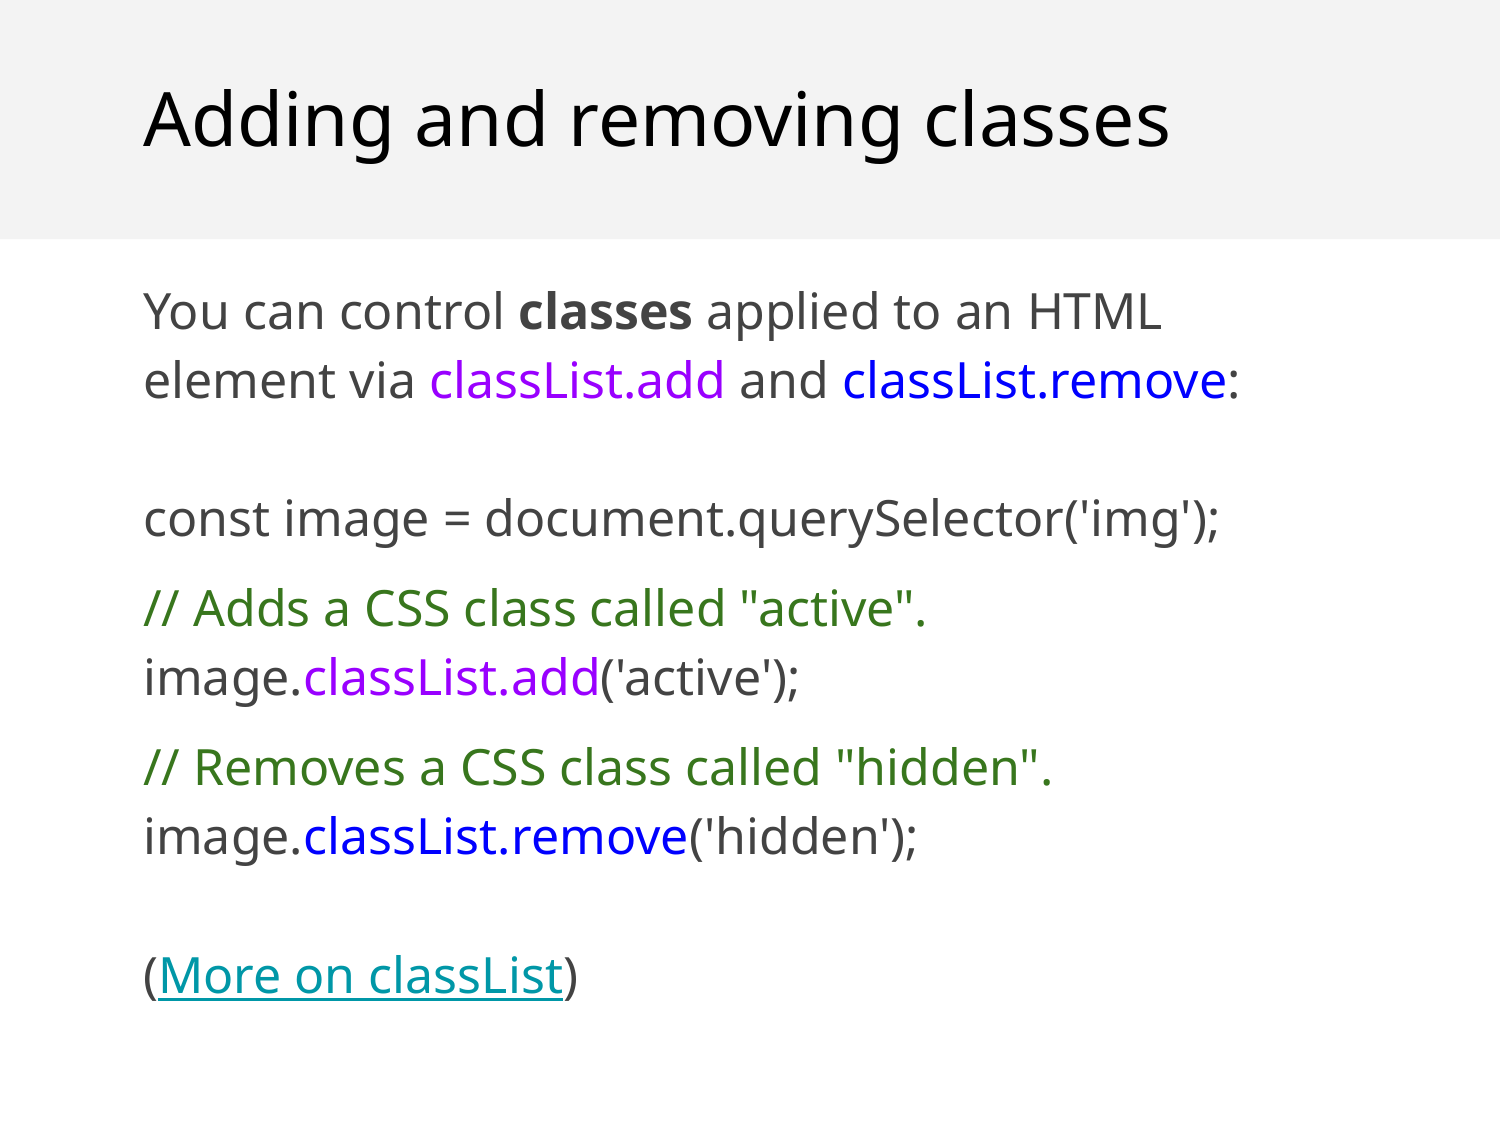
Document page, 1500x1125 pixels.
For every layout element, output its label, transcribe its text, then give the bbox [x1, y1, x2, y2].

list You can control classes applied to an HTML element via classList.add and classList.remove: const image = document.querySelector('img'); // Adds a CSS class called "active". image.classList.add('active'); // Removes a CSS class called "hidden". image.classList.remove('hidden'); (More on classList) [128, 255, 1372, 1009]
title Adding and removing classes [128, 56, 1372, 183]
